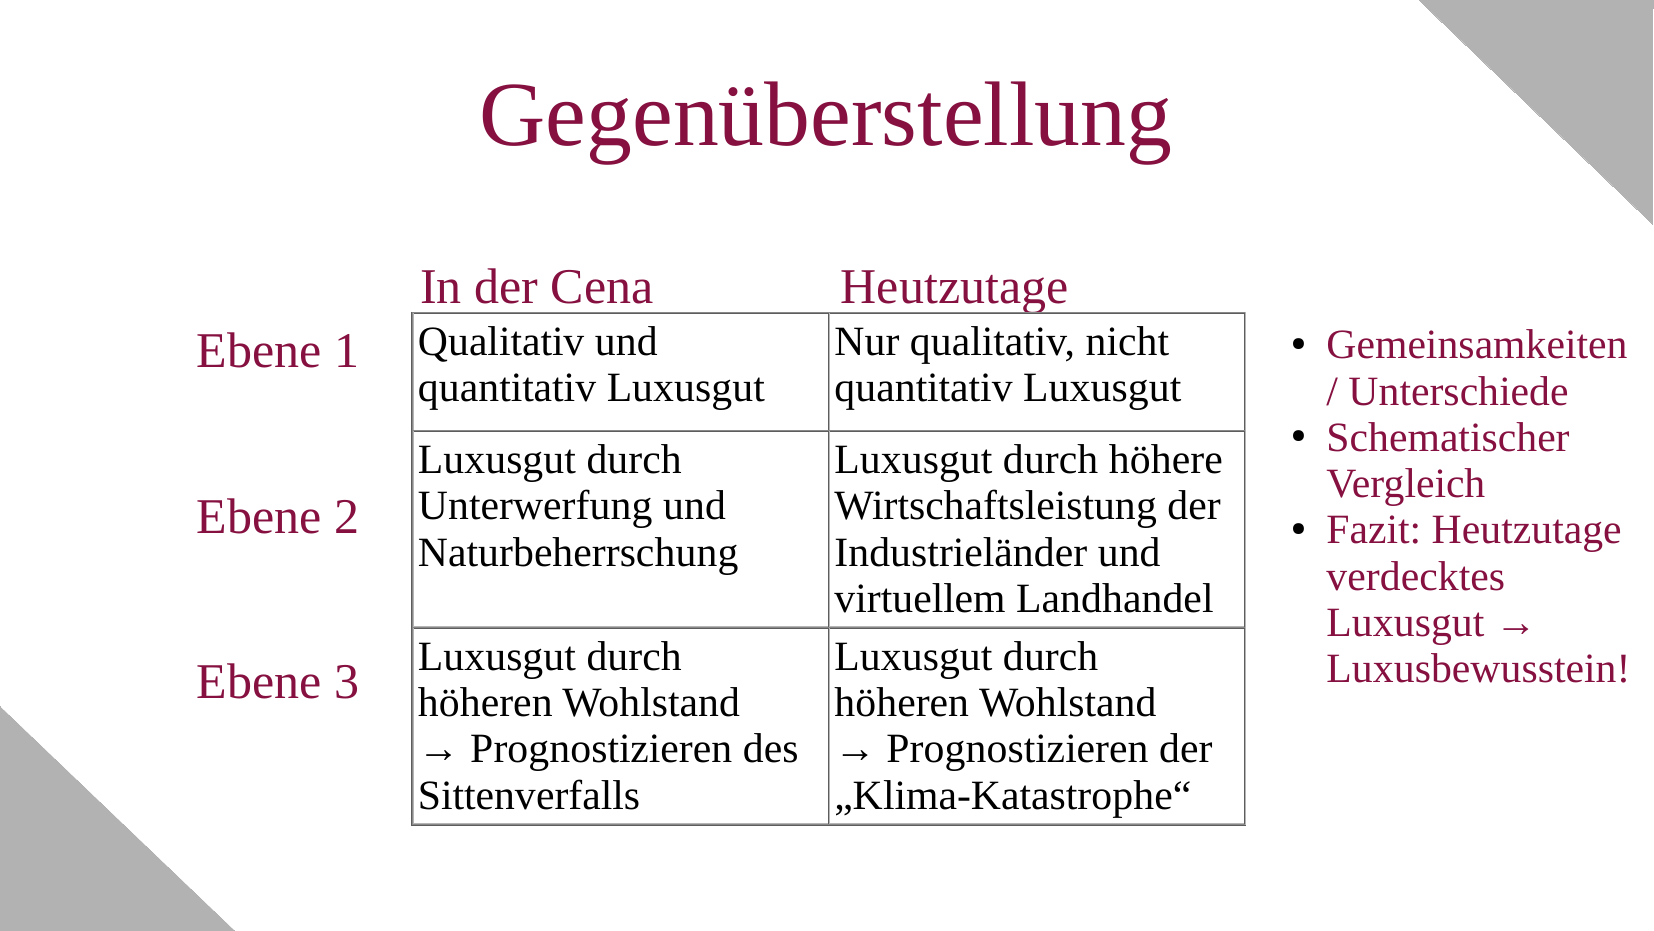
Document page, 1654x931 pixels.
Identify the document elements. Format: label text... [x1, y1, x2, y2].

text_box Gemeinsamkeiten/ Unterschiede Schematischer Vergleich Fazit: Heutzutage verdecktes Luxusgut → Luxusbewusstein! [1276, 314, 1654, 882]
table_header Nur qualitativ, nicht quantitativ Luxusgut [830, 314, 1244, 430]
table_cell Luxusgut durch höheren Wohlstand → Prognostizieren des Sittenverfalls [414, 629, 828, 823]
table_cell Luxusgut durch Unterwerfung und Naturbeherrschung [414, 432, 828, 626]
table_header Qualitativ und quantitativ Luxusgut [414, 314, 828, 430]
text_box Ebene 1 Ebene 2 Ebene 3 [181, 315, 392, 718]
table_cell Luxusgut durch höheren Wohlstand → Prognostizieren der „Klima-Katastrophe“ [830, 629, 1244, 823]
title Gegenüberstellung [82, 37, 1571, 193]
table_cell Luxusgut durch höhere Wirtschaftsleistung der Industrieländer und virtuellem Landhandel [830, 432, 1244, 626]
subtitle In der Cena Heutzutage [82, 203, 1571, 882]
text_box [1419, 0, 1654, 225]
text_box [0, 706, 235, 931]
